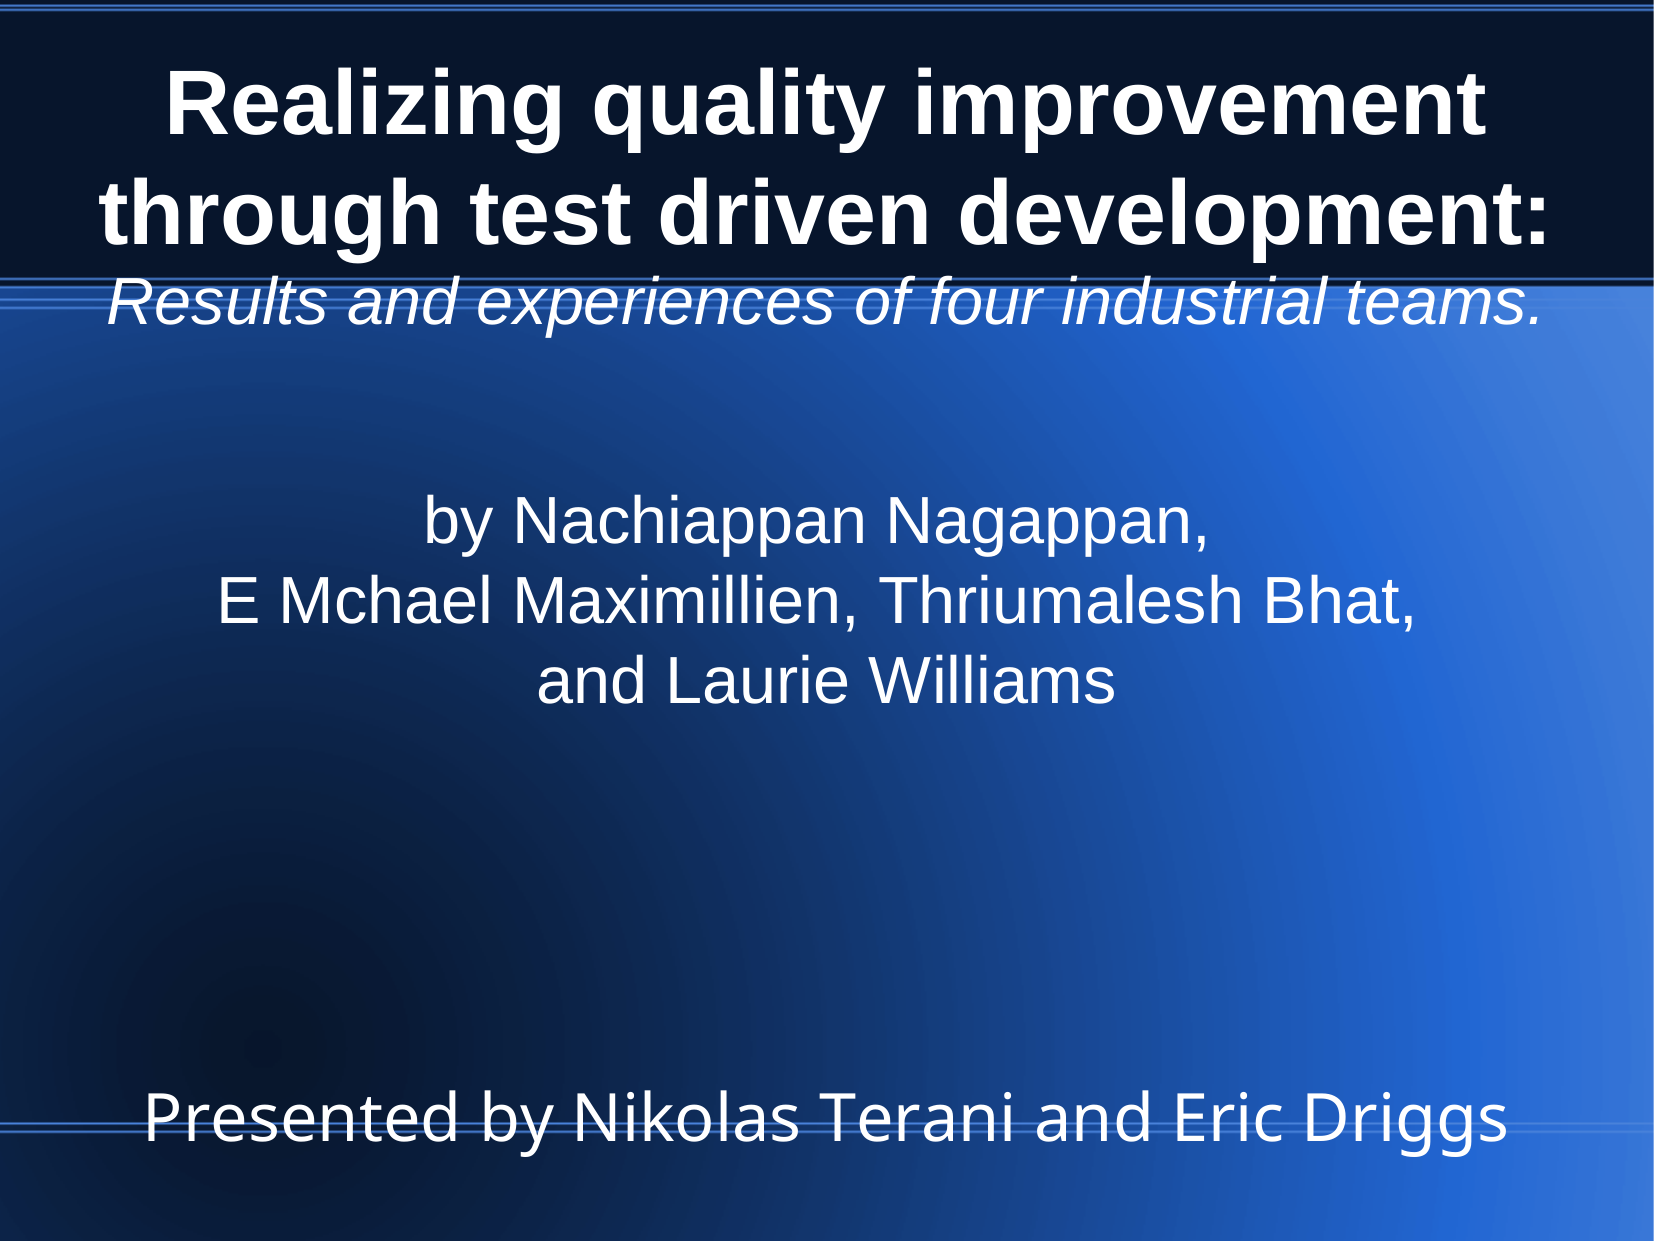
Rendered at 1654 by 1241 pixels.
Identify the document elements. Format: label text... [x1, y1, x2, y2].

title Realizing quality improvement through test driven development: [82, 49, 1571, 257]
subtitle Results and experiences of four industrial teams. by Nachiappan Nagappan, E Mchael Maximillien, Thriumalesh Bhat, and Laurie Williams Presented by Nikolas Terani and Eric Driggs [82, 355, 1571, 1058]
